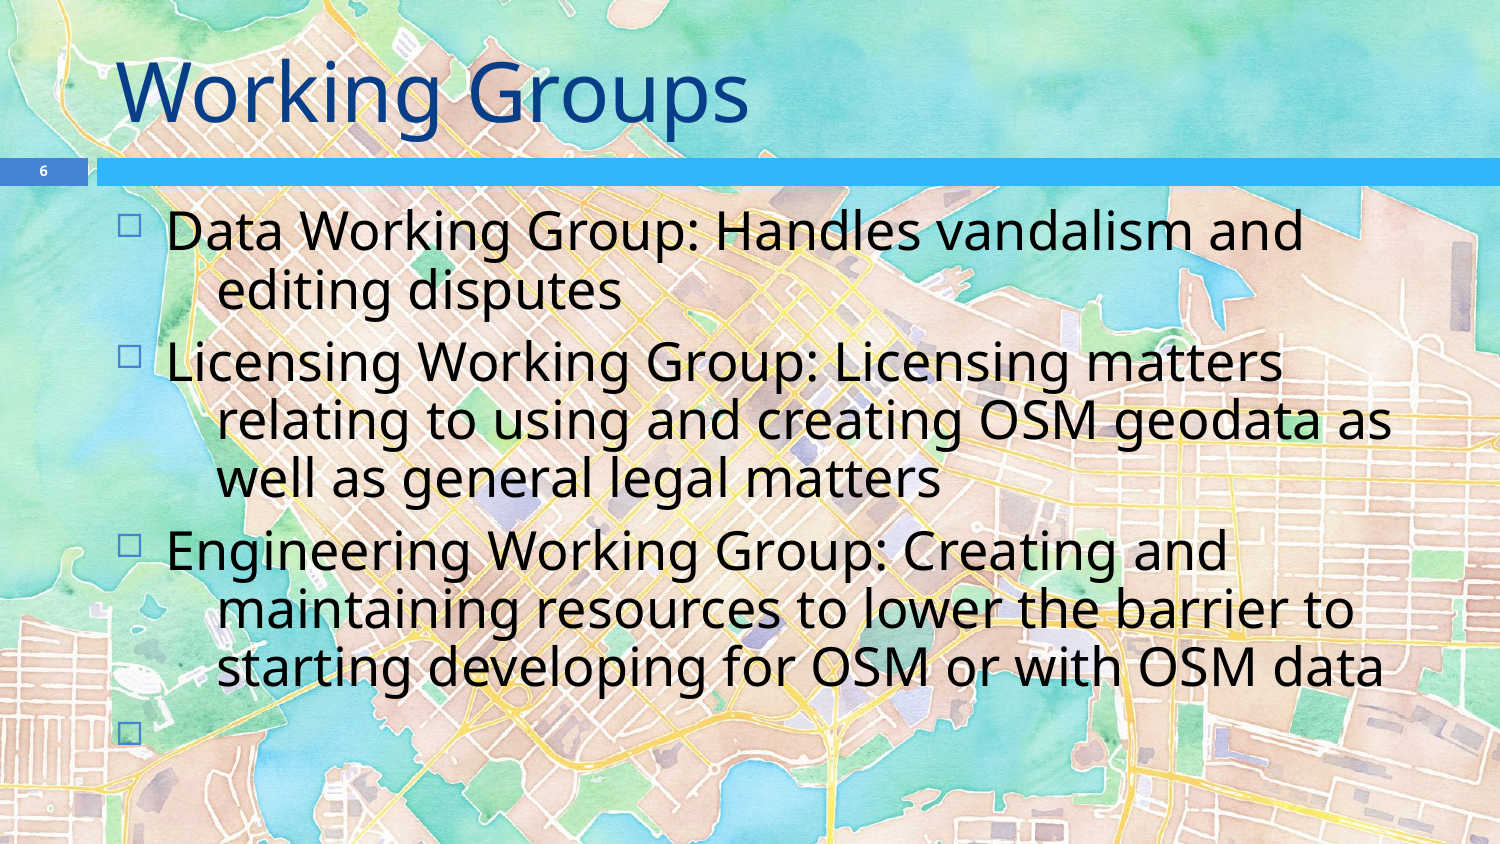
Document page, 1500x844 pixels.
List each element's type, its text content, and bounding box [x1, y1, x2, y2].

title Working Groups [100, 28, 1438, 151]
text_box ‹#› [0, 156, 88, 187]
list Data Working Group: Handles vandalism and editing disputes Licensing Working Group: Licensing matters relating to using and creating OSM geodata as well as general legal matters Engineering Working Group: Creating and maintaining resources to lower the barrier to starting developing for OSM or with OSM data [100, 196, 1438, 751]
